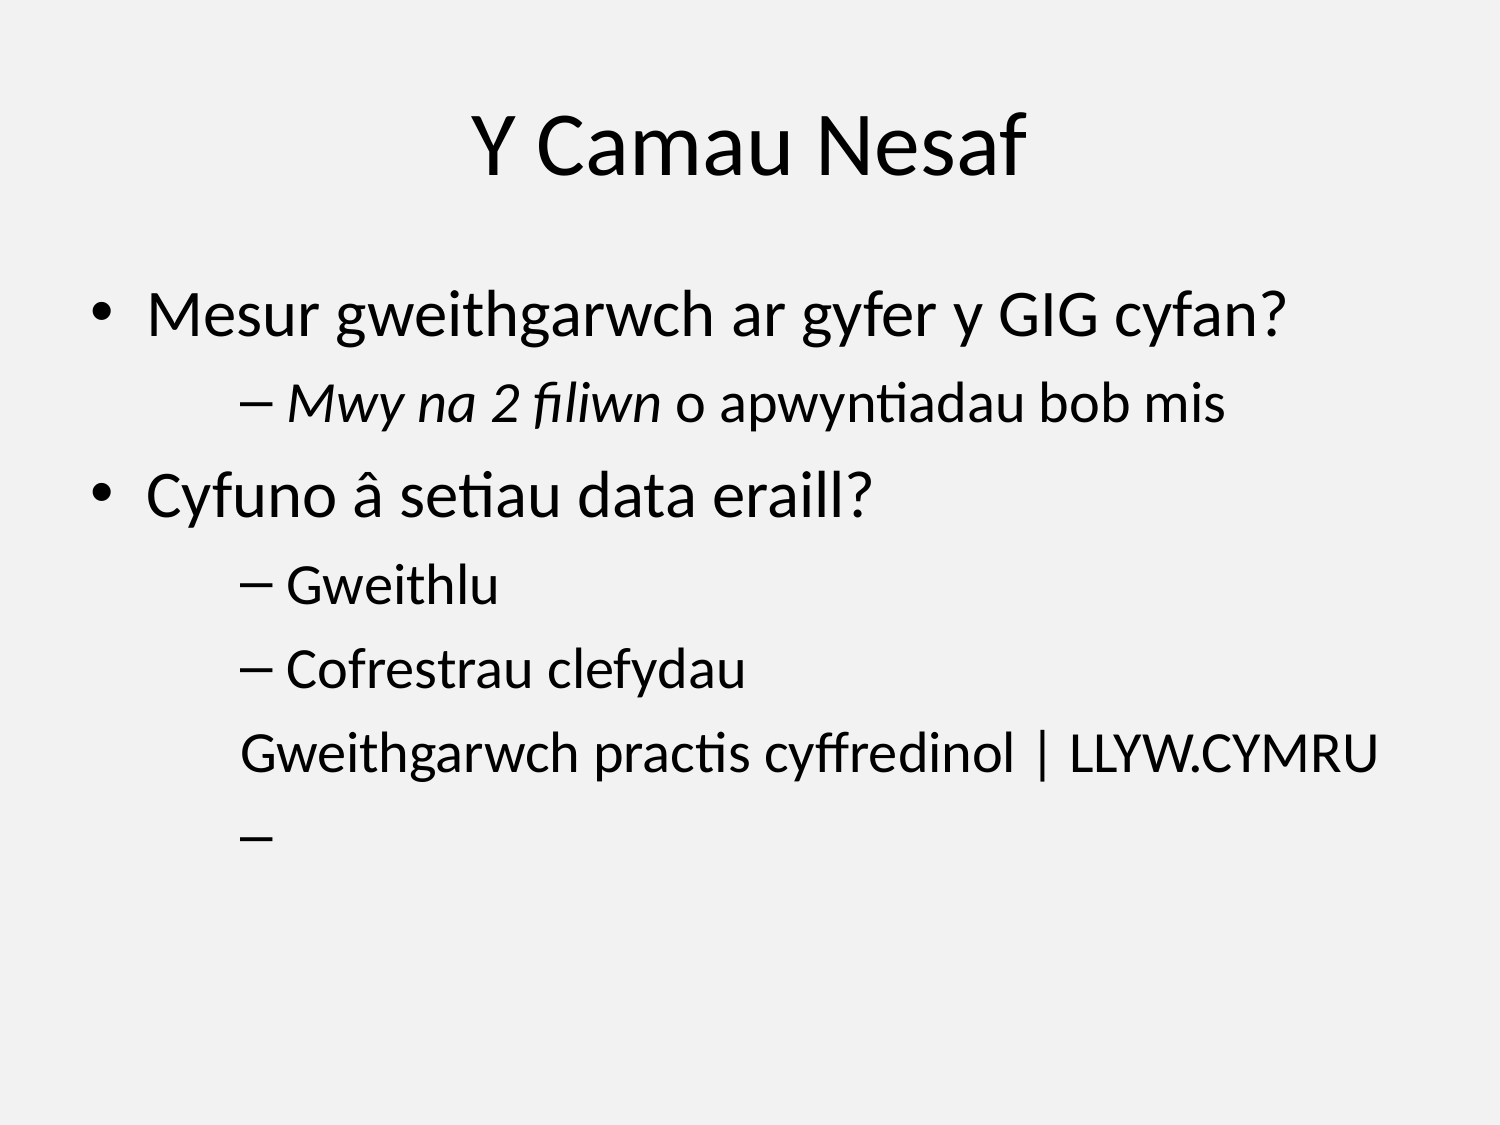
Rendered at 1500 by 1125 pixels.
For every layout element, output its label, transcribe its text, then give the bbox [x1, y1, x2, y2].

list Mesur gweithgarwch ar gyfer y GIG cyfan? Mwy na 2 filiwn o apwyntiadau bob mis Cyfuno â setiau data eraill? Gweithlu Cofrestrau clefydau Gweithgarwch practis cyffredinol | LLYW.CYMRU [75, 262, 1426, 1005]
title Y Camau Nesaf [75, 45, 1426, 233]
